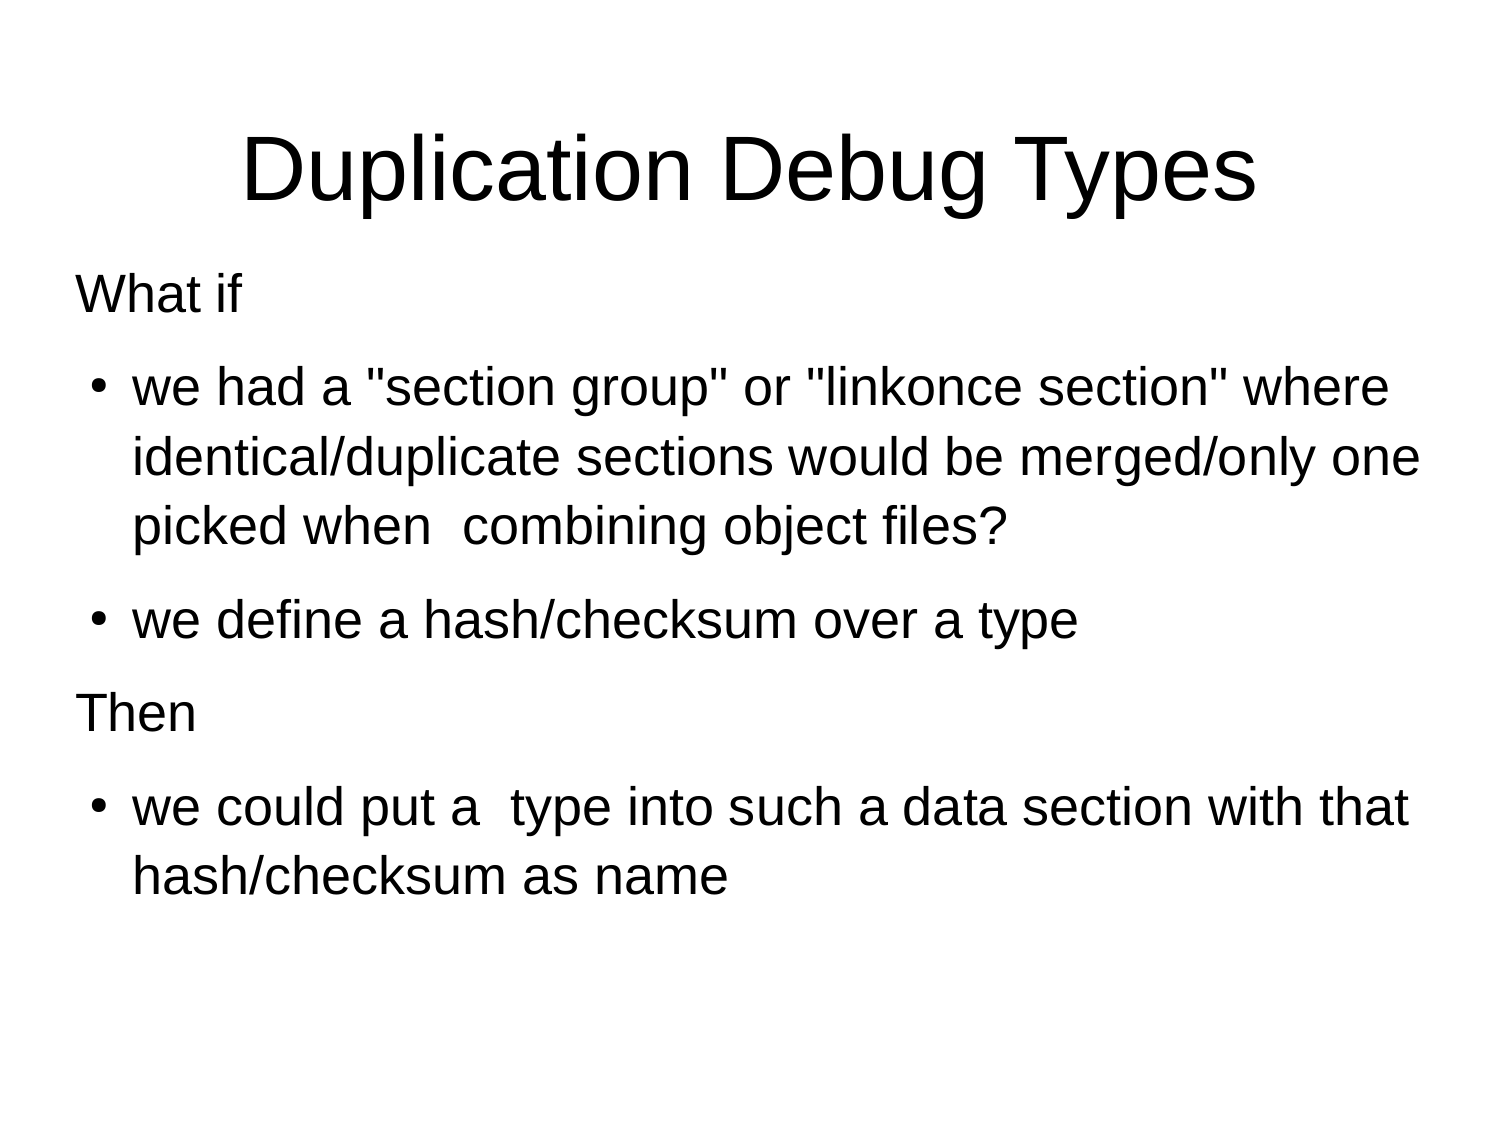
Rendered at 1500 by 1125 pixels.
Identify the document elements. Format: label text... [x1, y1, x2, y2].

list What if we had a "section group" or "linkonce section" where identical/duplicate sections would be merged/only one picked when combining object files? we define a hash/checksum over a type Then we could put a type into such a data section with that hash/checksum as name [75, 263, 1425, 916]
title Duplication Debug Types [103, 59, 1397, 263]
